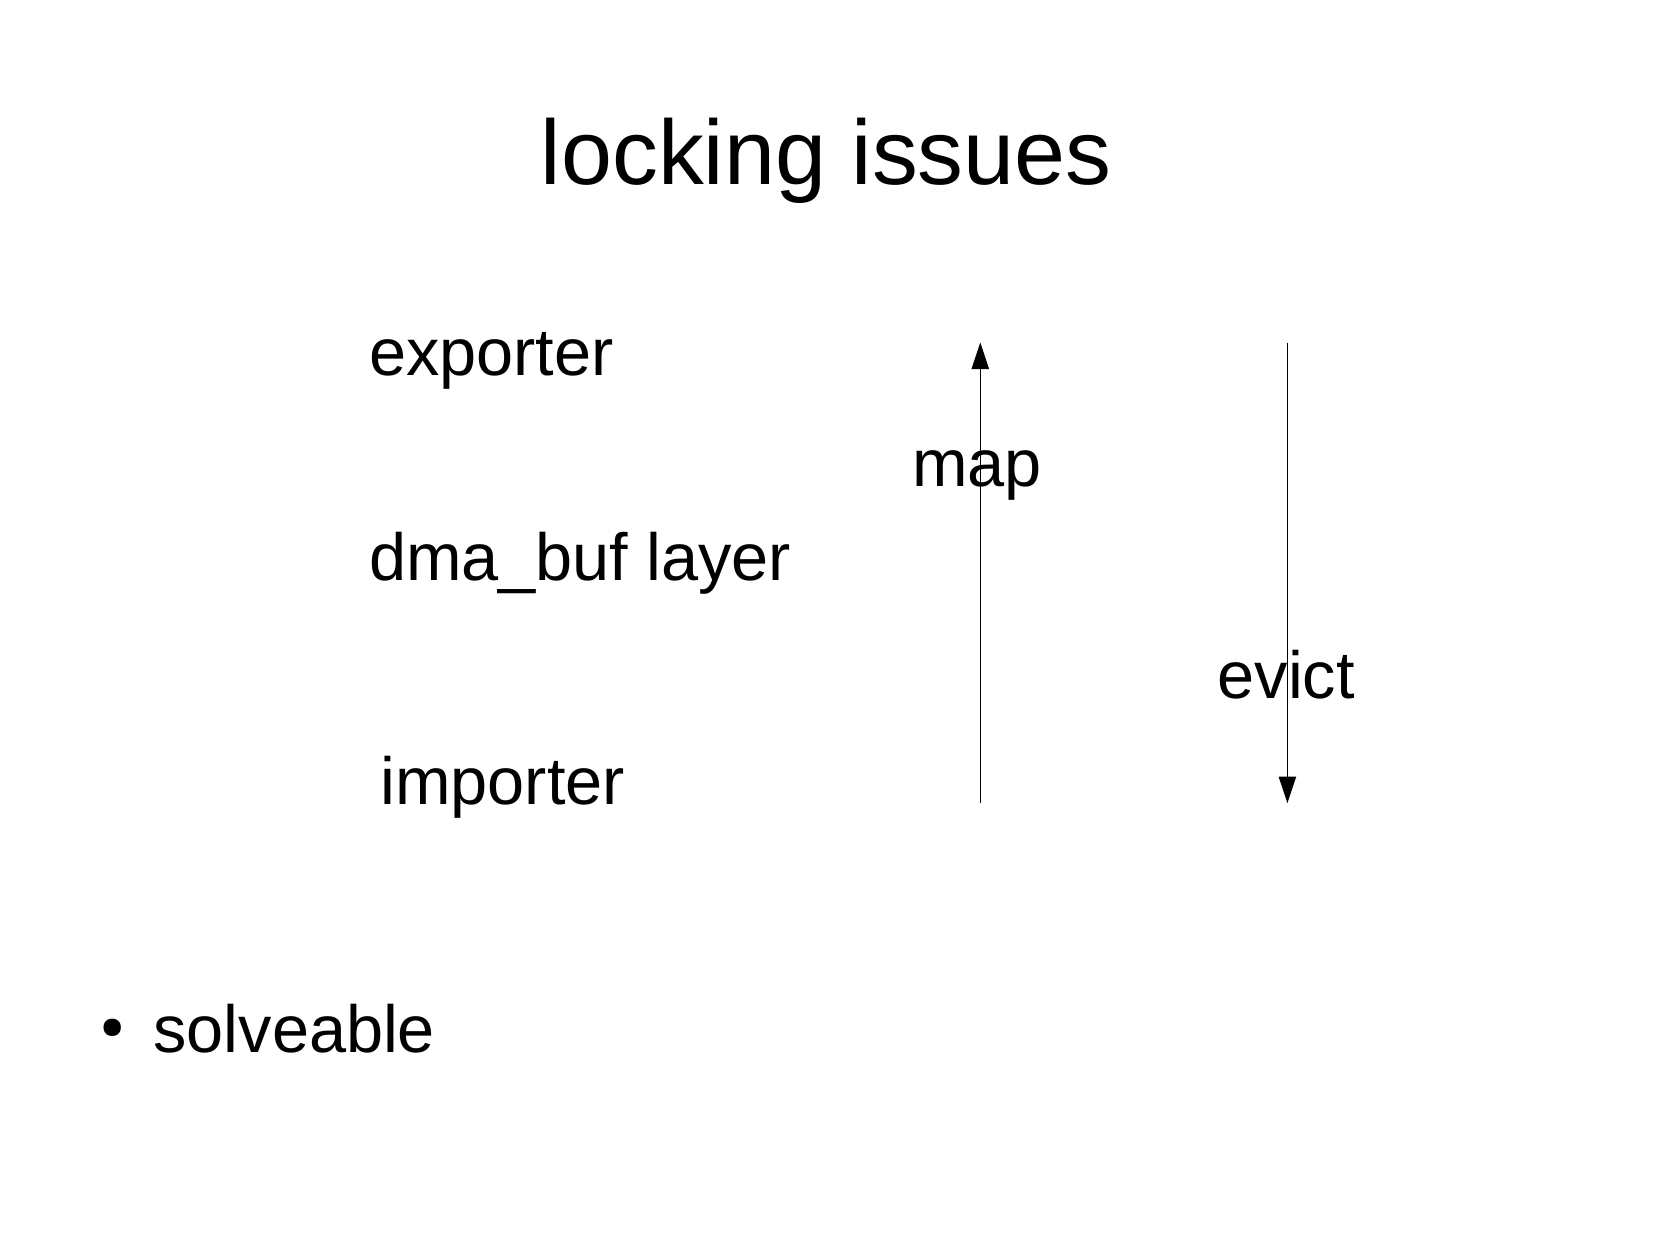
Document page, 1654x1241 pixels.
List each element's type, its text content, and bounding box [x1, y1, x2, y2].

text_box map [897, 418, 1058, 508]
text_box exporter [354, 307, 630, 397]
text_box dma_buf layer [354, 512, 808, 603]
text_box evict [1202, 630, 1371, 721]
title locking issues [82, 49, 1571, 257]
list solveable [82, 992, 1571, 1109]
text_box importer [366, 737, 641, 827]
